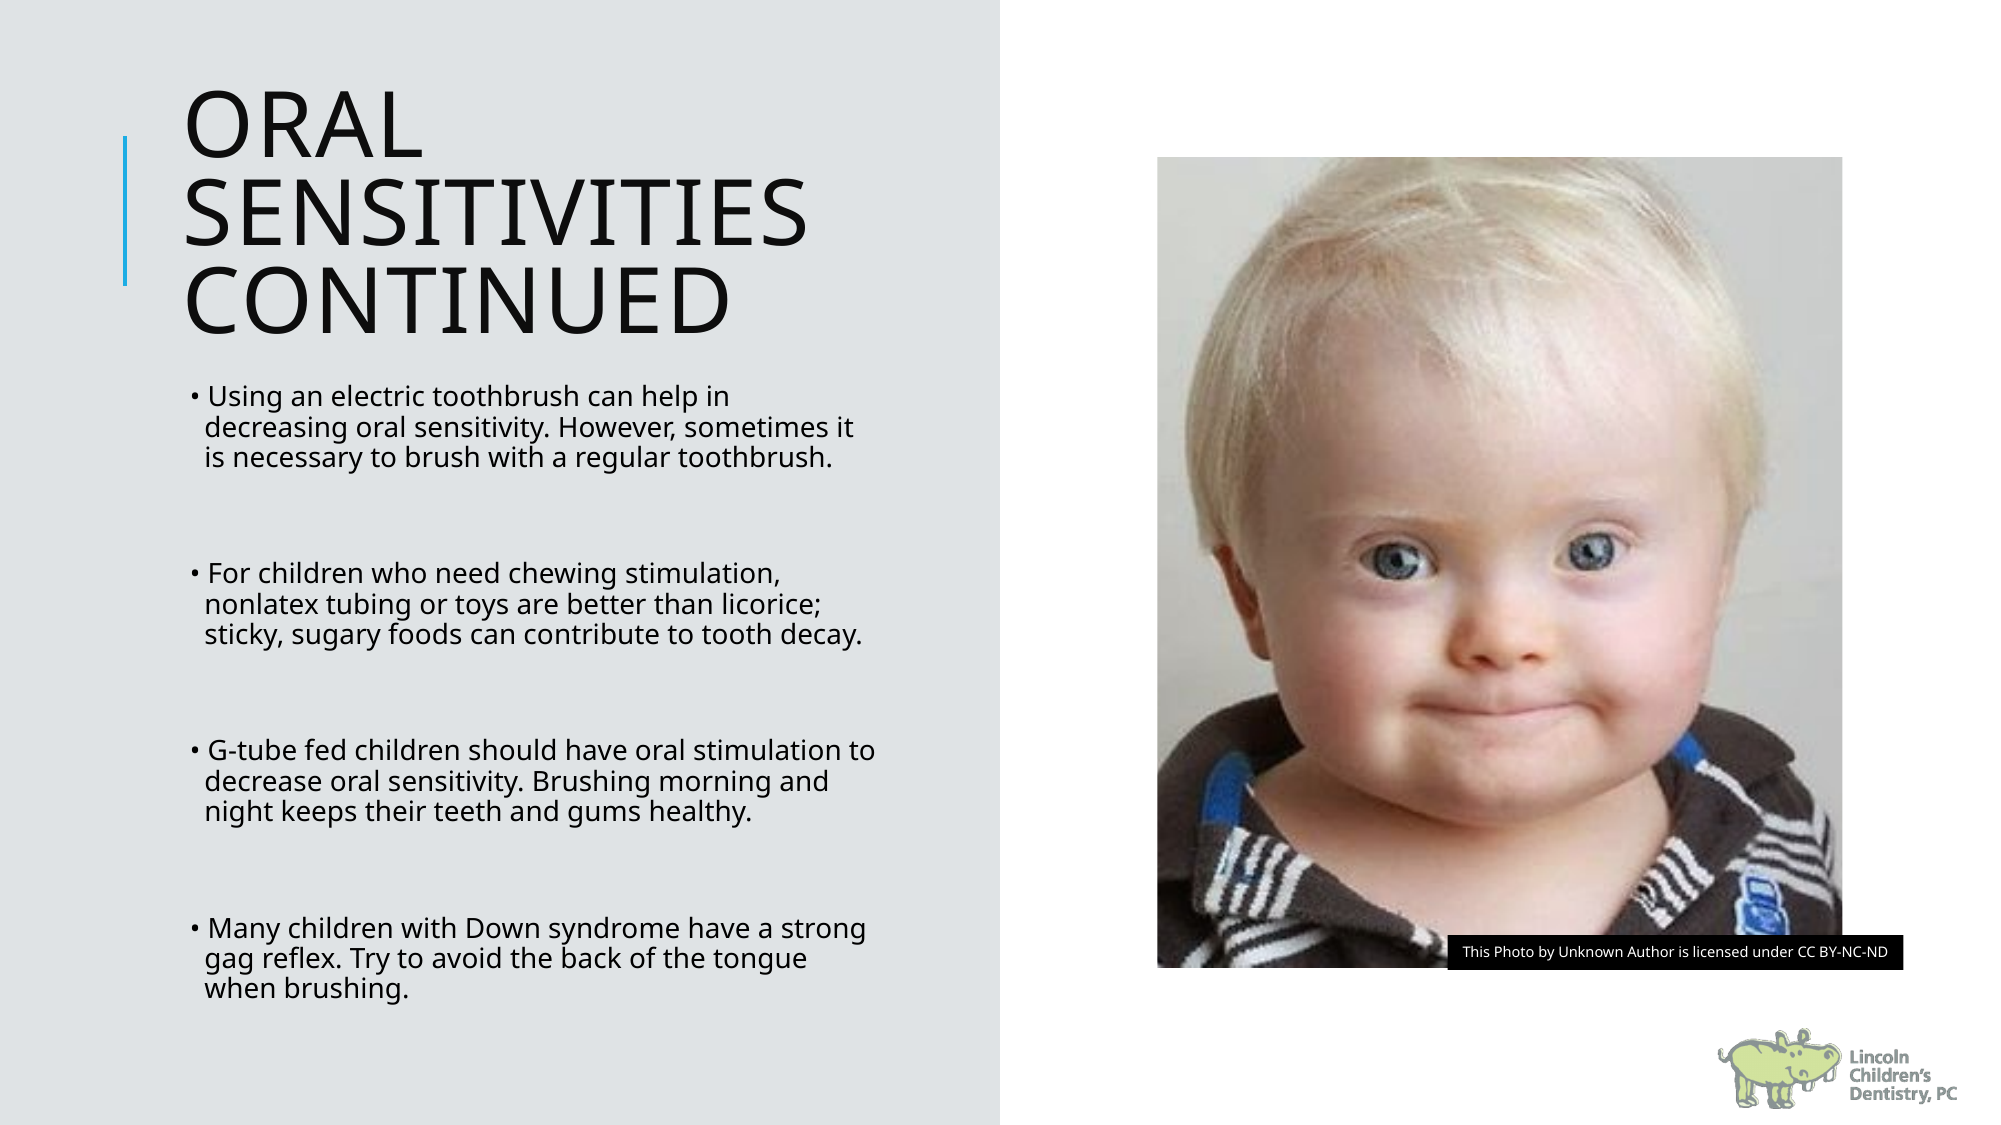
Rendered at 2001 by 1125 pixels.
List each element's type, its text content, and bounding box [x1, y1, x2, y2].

text_box This Photo by Unknown Author is licensed under CC BY-NC-ND [1447, 935, 1843, 969]
list • Using an electric toothbrush can help in decreasing oral sensitivity. However, sometimes it is necessary to brush with a regular toothbrush. • For children who need chewing stimulation, nonlatex tubing or toys are better than licorice; sticky, sugary foods can contribute to tooth decay. • G-tube fed children should have oral stimulation to decrease oral sensitivity. Brushing morning and night keeps their teeth and gums healthy. • Many children with Down syndrome have a strong gag reflex. Try to avoid the back of the tongue when brushing. [168, 375, 889, 1021]
title Oral sensitivities continued [168, 75, 889, 363]
picture [1717, 1028, 1957, 1109]
picture [1157, 157, 1843, 969]
text_box [0, 0, 1000, 1125]
